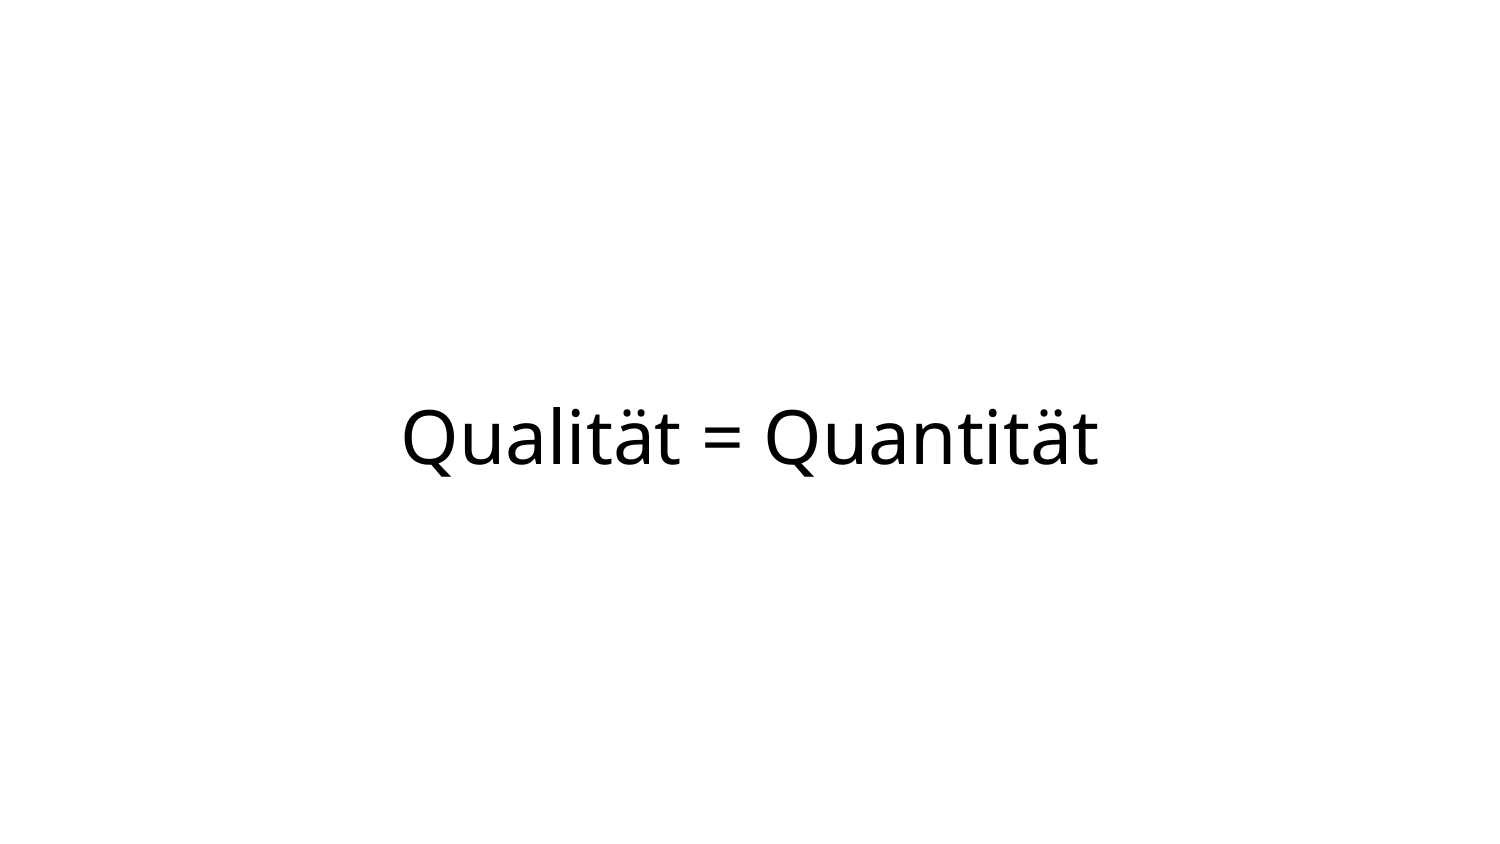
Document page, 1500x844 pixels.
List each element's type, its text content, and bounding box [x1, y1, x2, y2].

text_box Qualität = Quantität [214, 361, 1286, 495]
